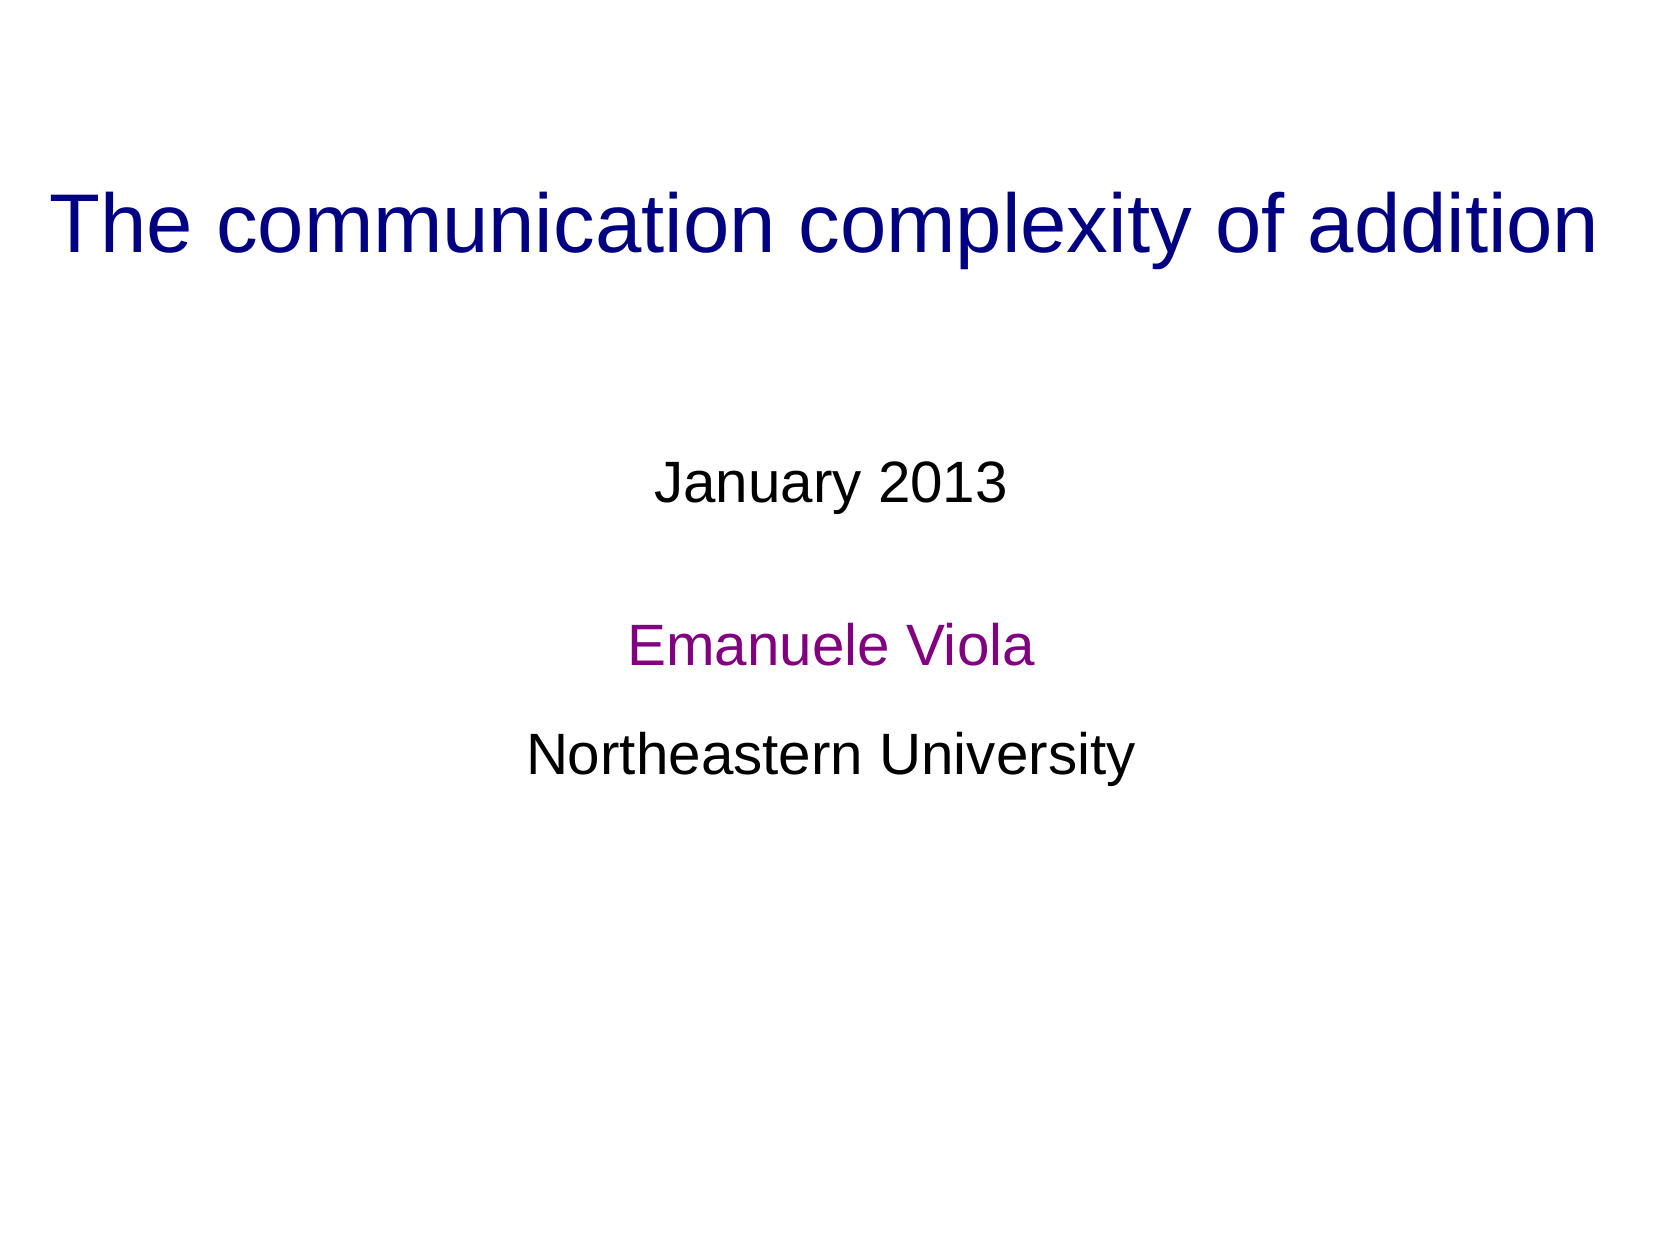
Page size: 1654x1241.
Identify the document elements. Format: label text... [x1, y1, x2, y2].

subtitle January 2013 Emanuele Viola Northeastern University [37, 360, 1626, 1201]
title The communication complexity of addition [0, 120, 1651, 421]
